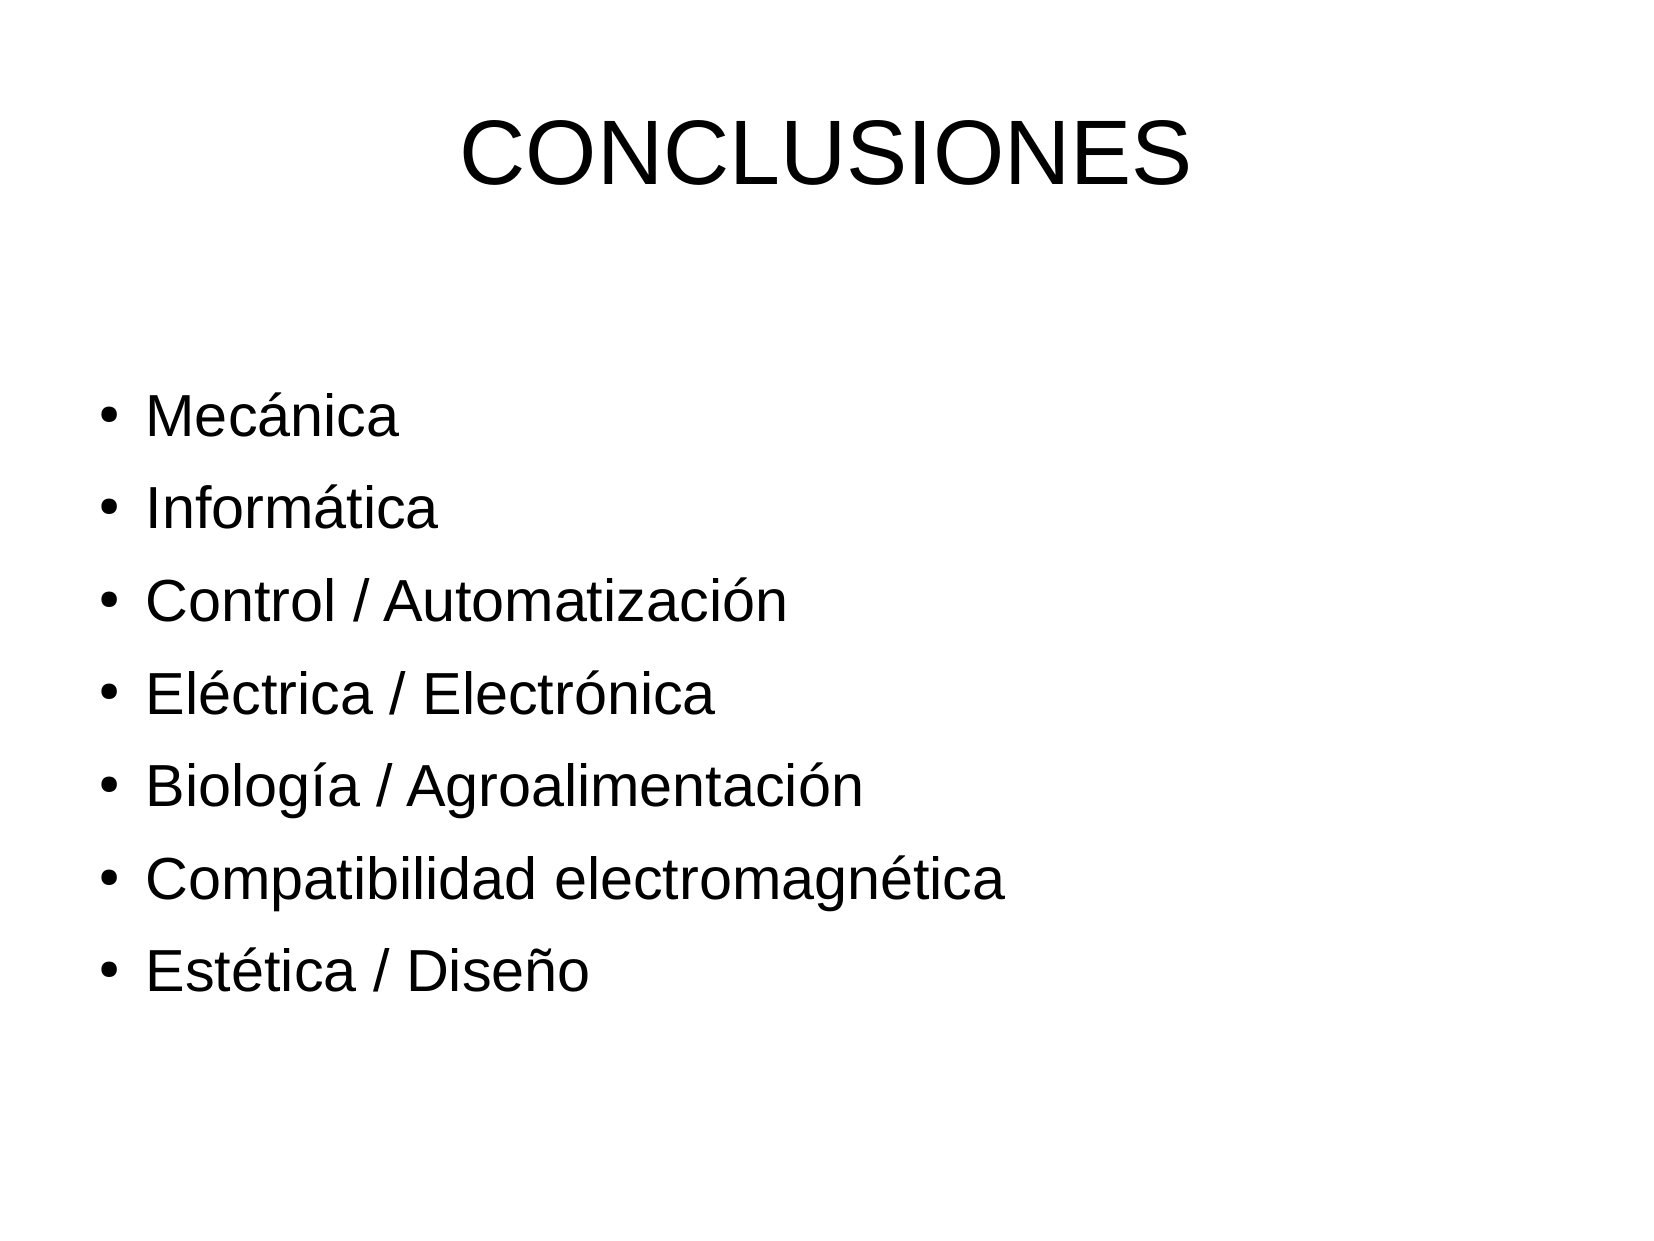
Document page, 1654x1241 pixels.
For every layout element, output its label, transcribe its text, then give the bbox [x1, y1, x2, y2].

title CONCLUSIONES [82, 49, 1571, 257]
list Mecánica Informática Control / Automatización Eléctrica / Electrónica Biología / Agroalimentación Compatibilidad electromagnética Estética / Diseño [82, 290, 1571, 1010]
